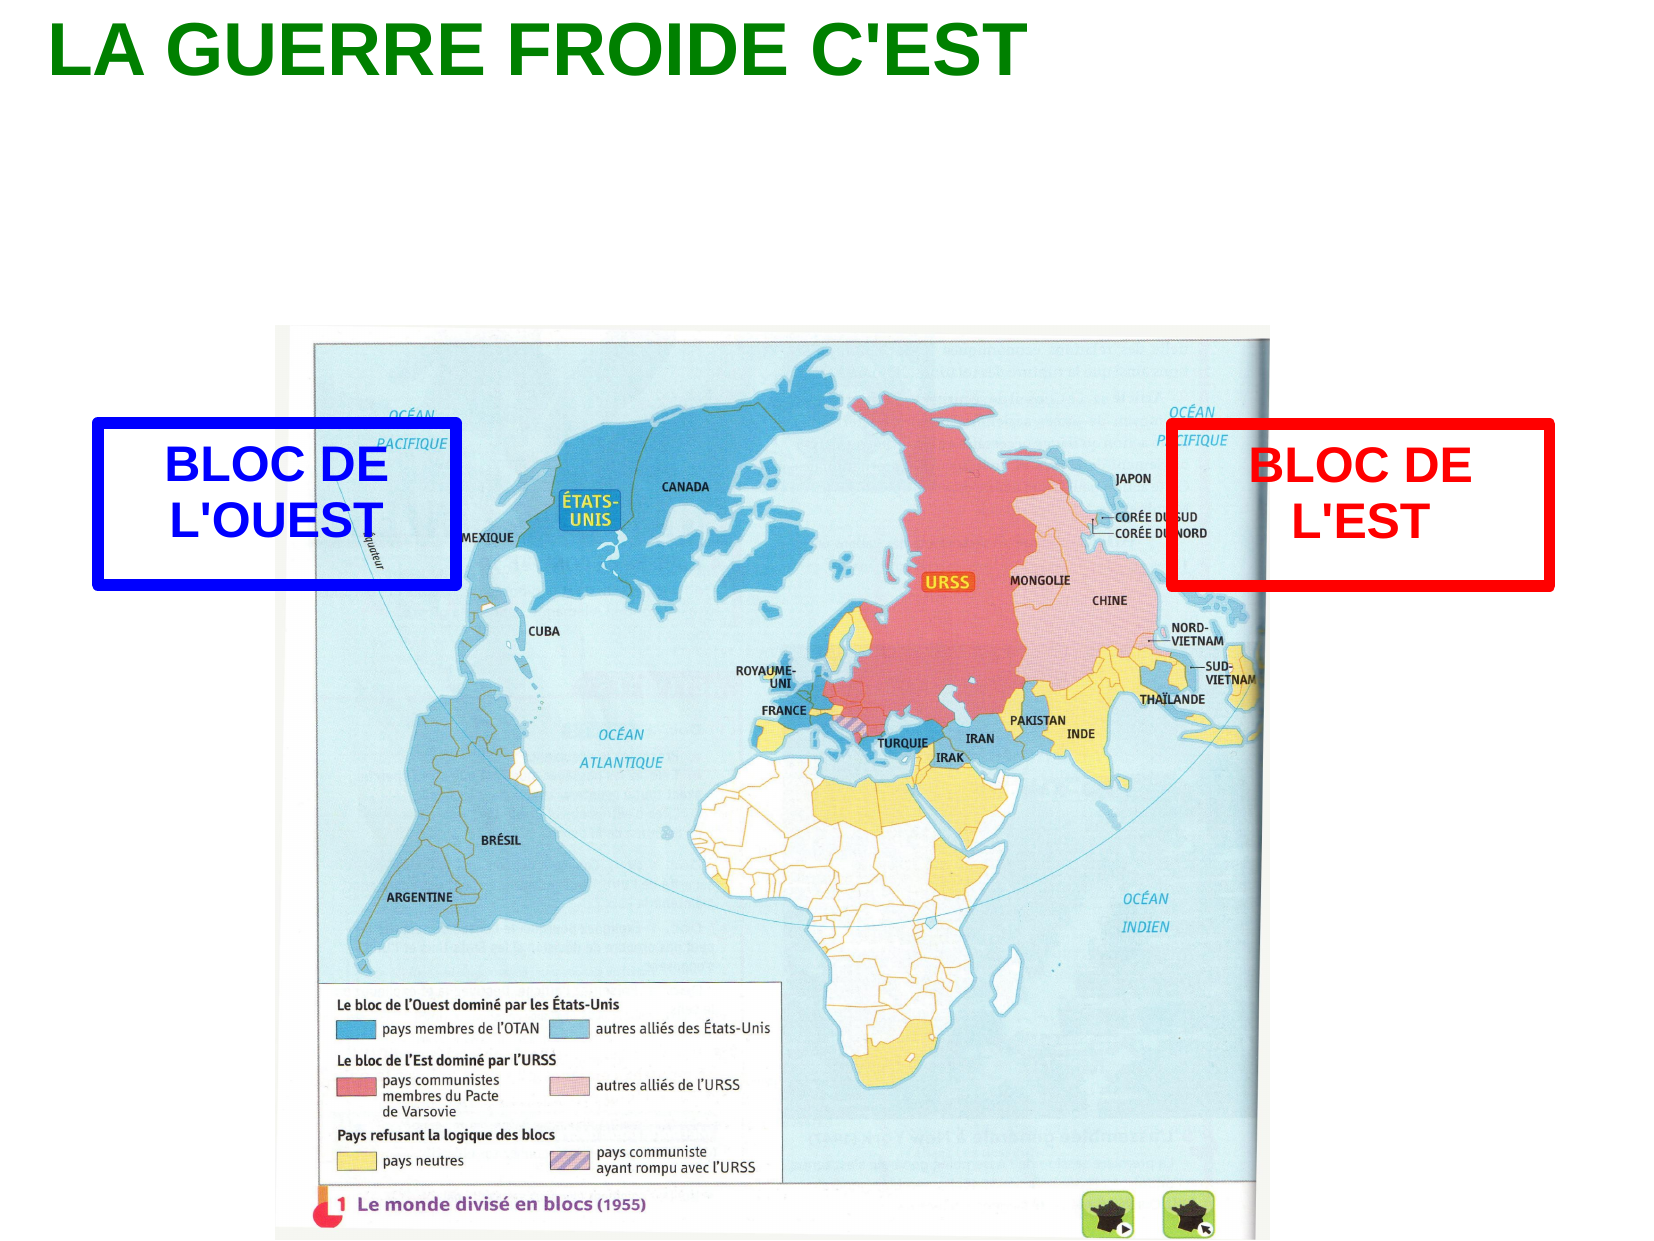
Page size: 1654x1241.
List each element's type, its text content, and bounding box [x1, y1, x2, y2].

text_box LA GUERRE FROIDE C'EST [32, 0, 1628, 523]
text_box BLOC DE L'EST [1171, 523, 1550, 586]
picture [275, 523, 1270, 1241]
text_box BLOC DE L'OUEST [97, 523, 456, 585]
